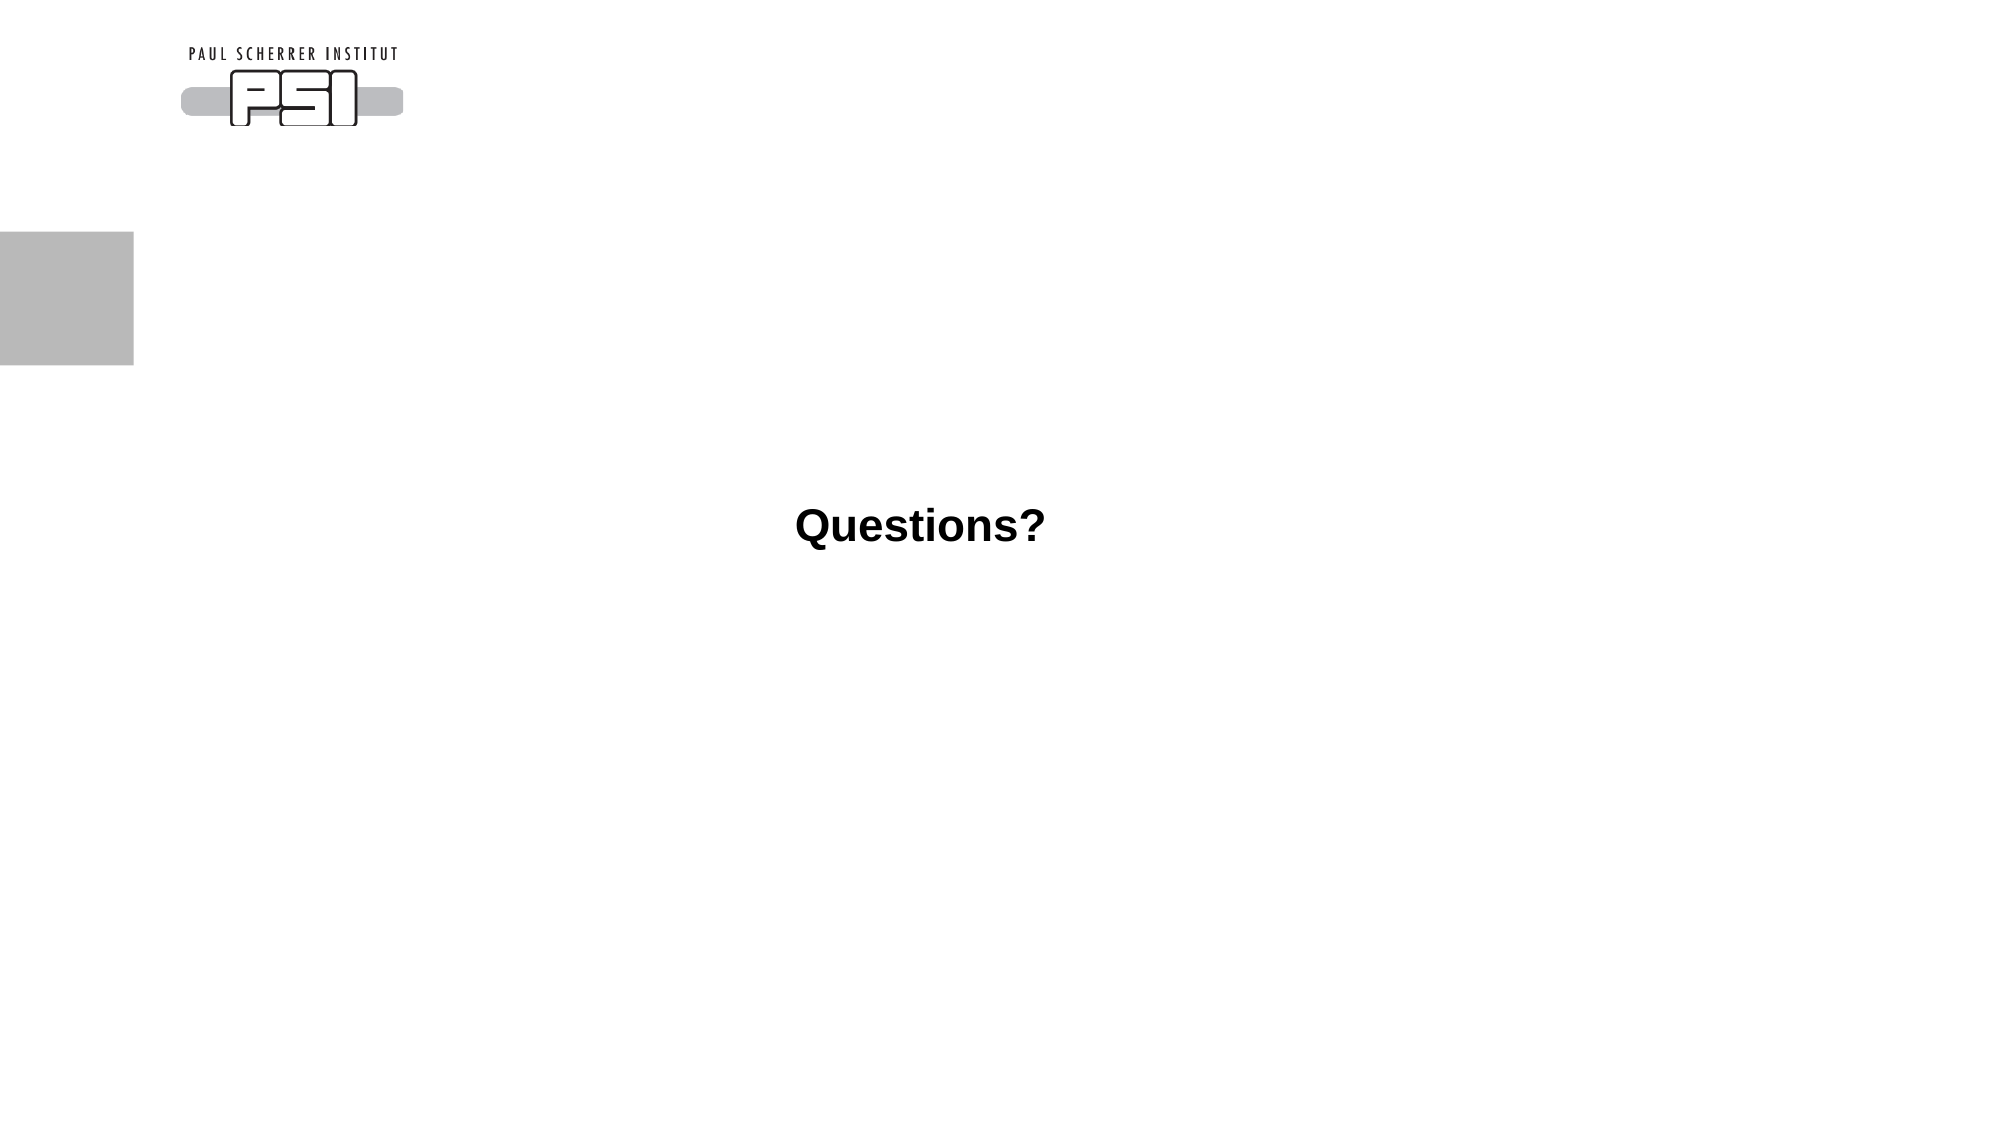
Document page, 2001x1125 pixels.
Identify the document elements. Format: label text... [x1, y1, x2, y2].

text_box Questions? [780, 492, 1441, 601]
